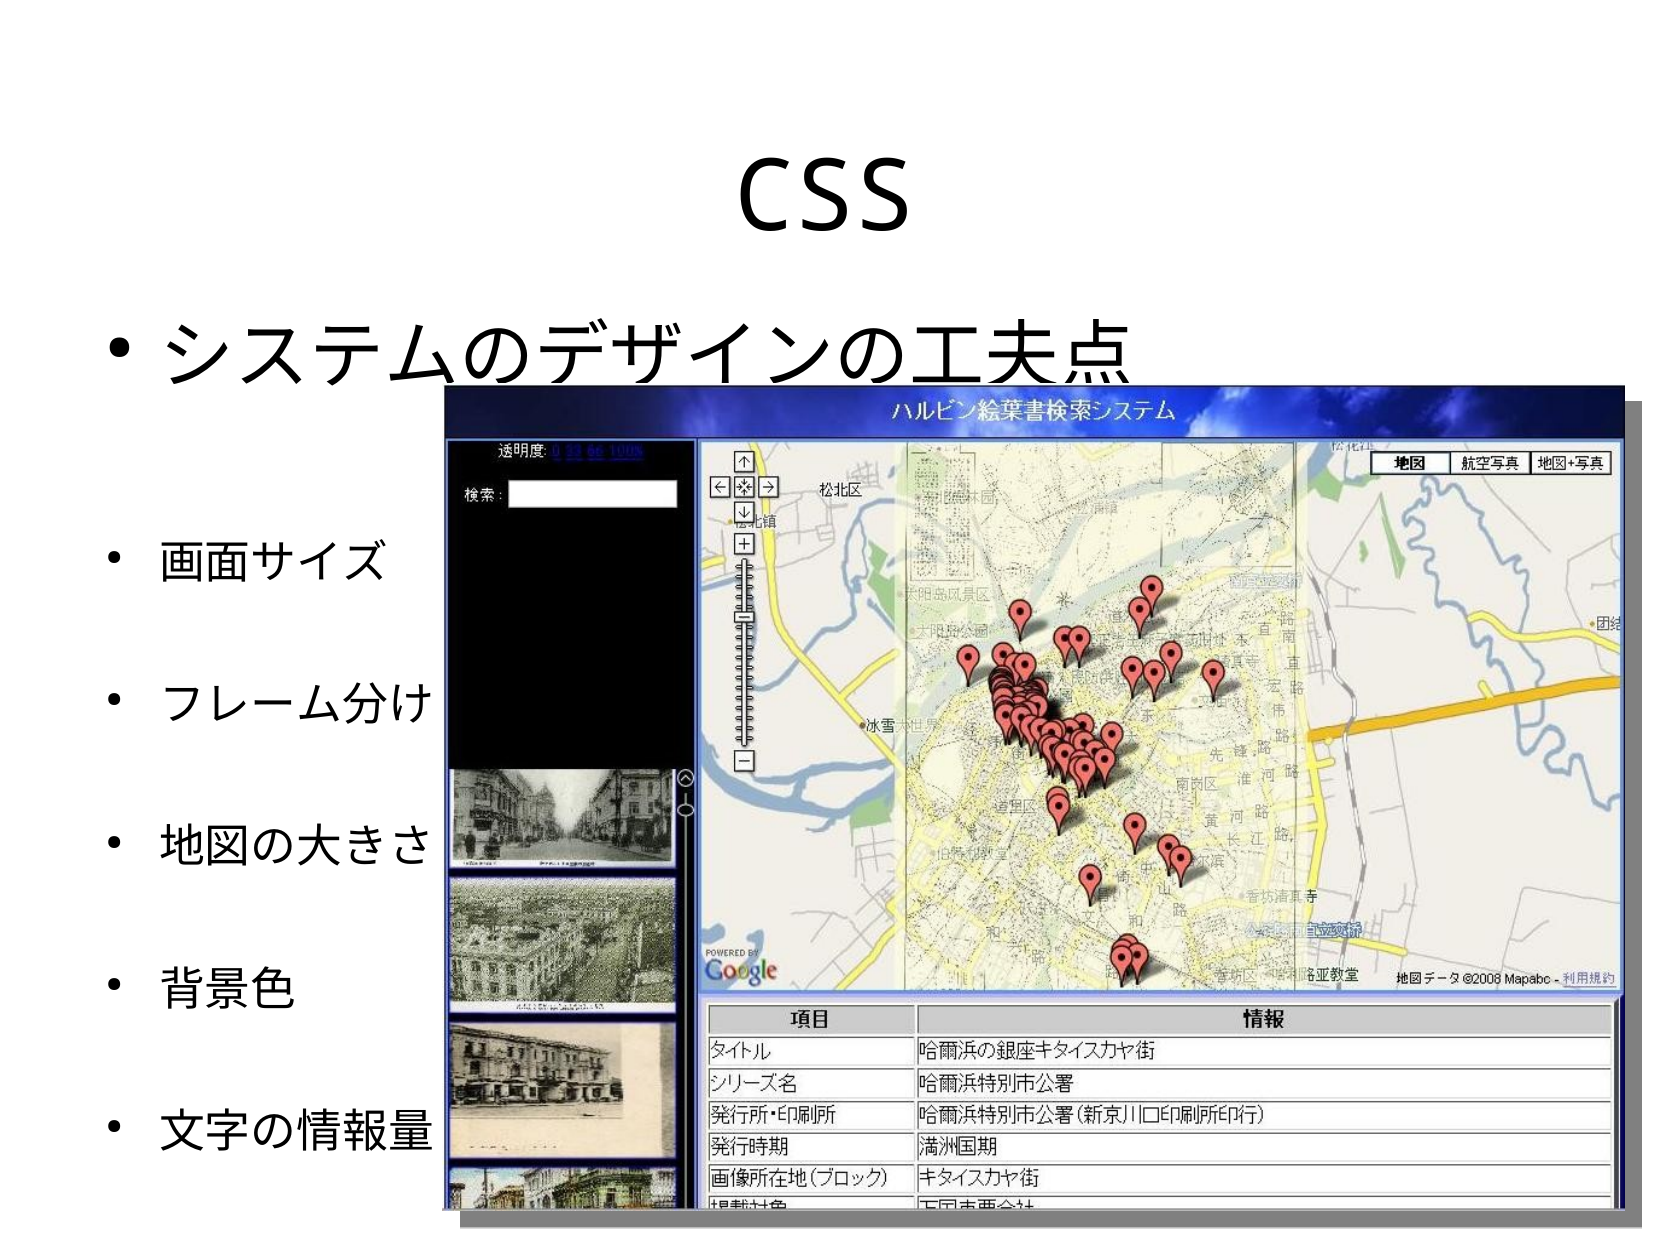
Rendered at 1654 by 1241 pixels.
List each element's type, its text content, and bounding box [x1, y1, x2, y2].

list システムのデザインの工夫点 画面サイズ フレーム分け 地図の大きさ 背景色 文字の情報量 [88, 295, 1470, 1133]
title CSS [118, 117, 1531, 266]
picture [442, 383, 1625, 1211]
